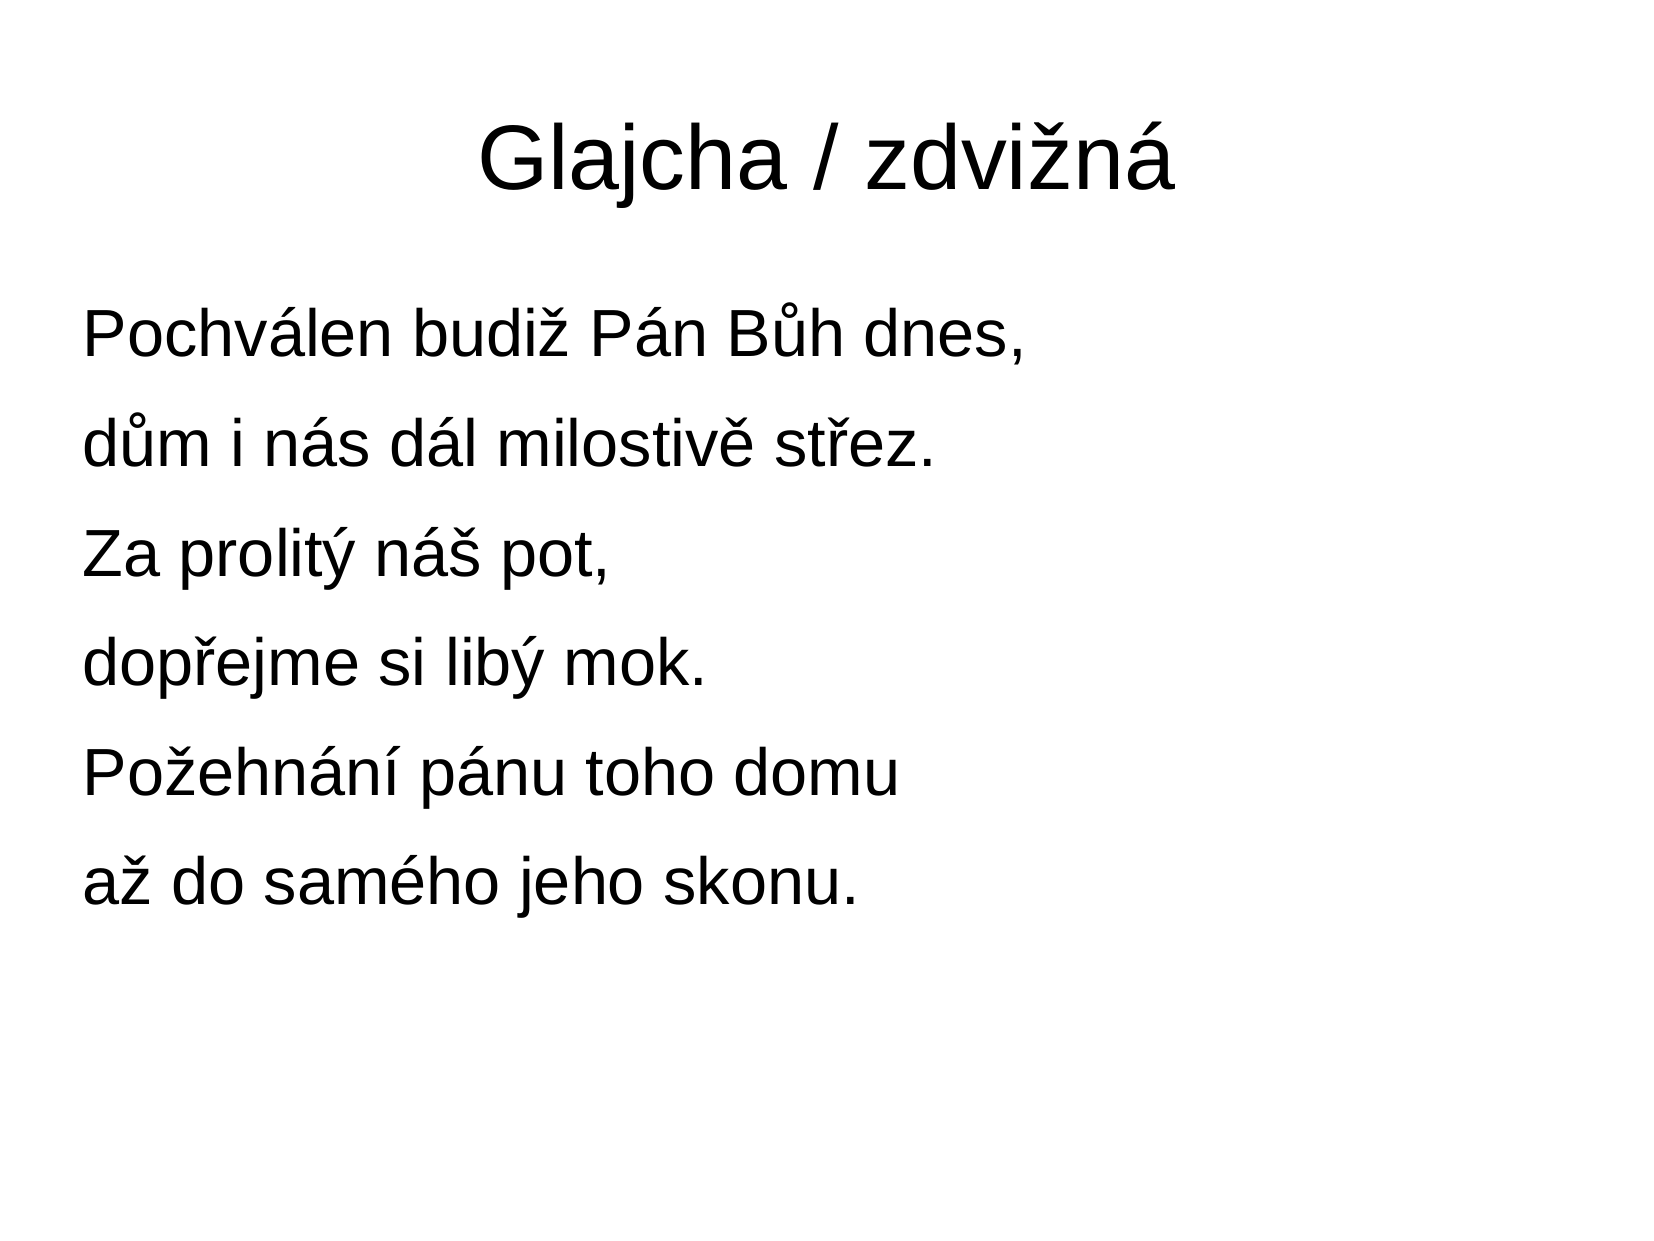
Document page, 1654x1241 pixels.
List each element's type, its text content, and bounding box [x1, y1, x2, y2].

list Pochválen budiž Pán Bůh dnes, dům i nás dál milostivě střez. Za prolitý náš pot, dopřejme si libý mok. Požehnání pánu toho domu až do samého jeho skonu. [82, 290, 1571, 1010]
title Glajcha / zdvižná [82, 49, 1571, 257]
